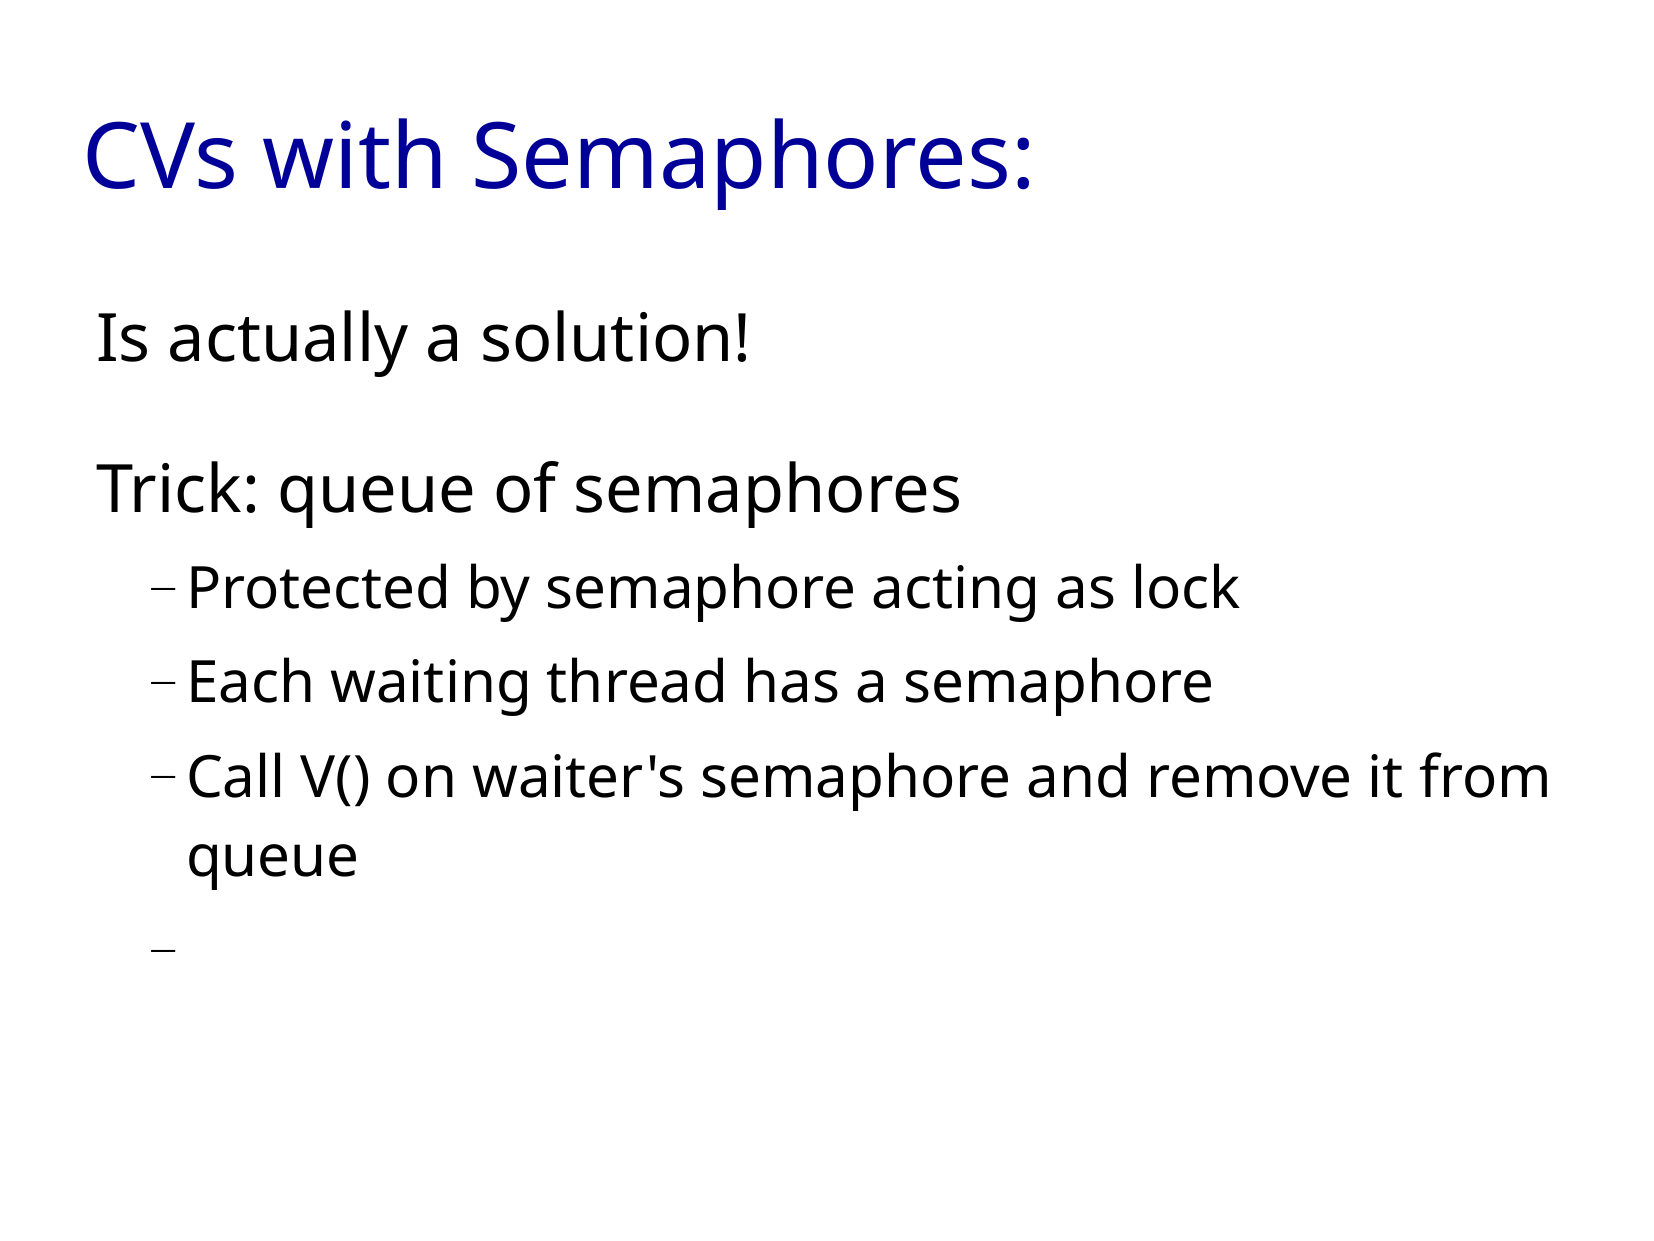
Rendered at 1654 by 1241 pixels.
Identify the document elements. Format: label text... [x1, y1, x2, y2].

title CVs with Semaphores: [82, 49, 1571, 257]
list Is actually a solution! Trick: queue of semaphores Protected by semaphore acting as lock Each waiting thread has a semaphore Call V() on waiter's semaphore and remove it from queue [60, 290, 1571, 1096]
